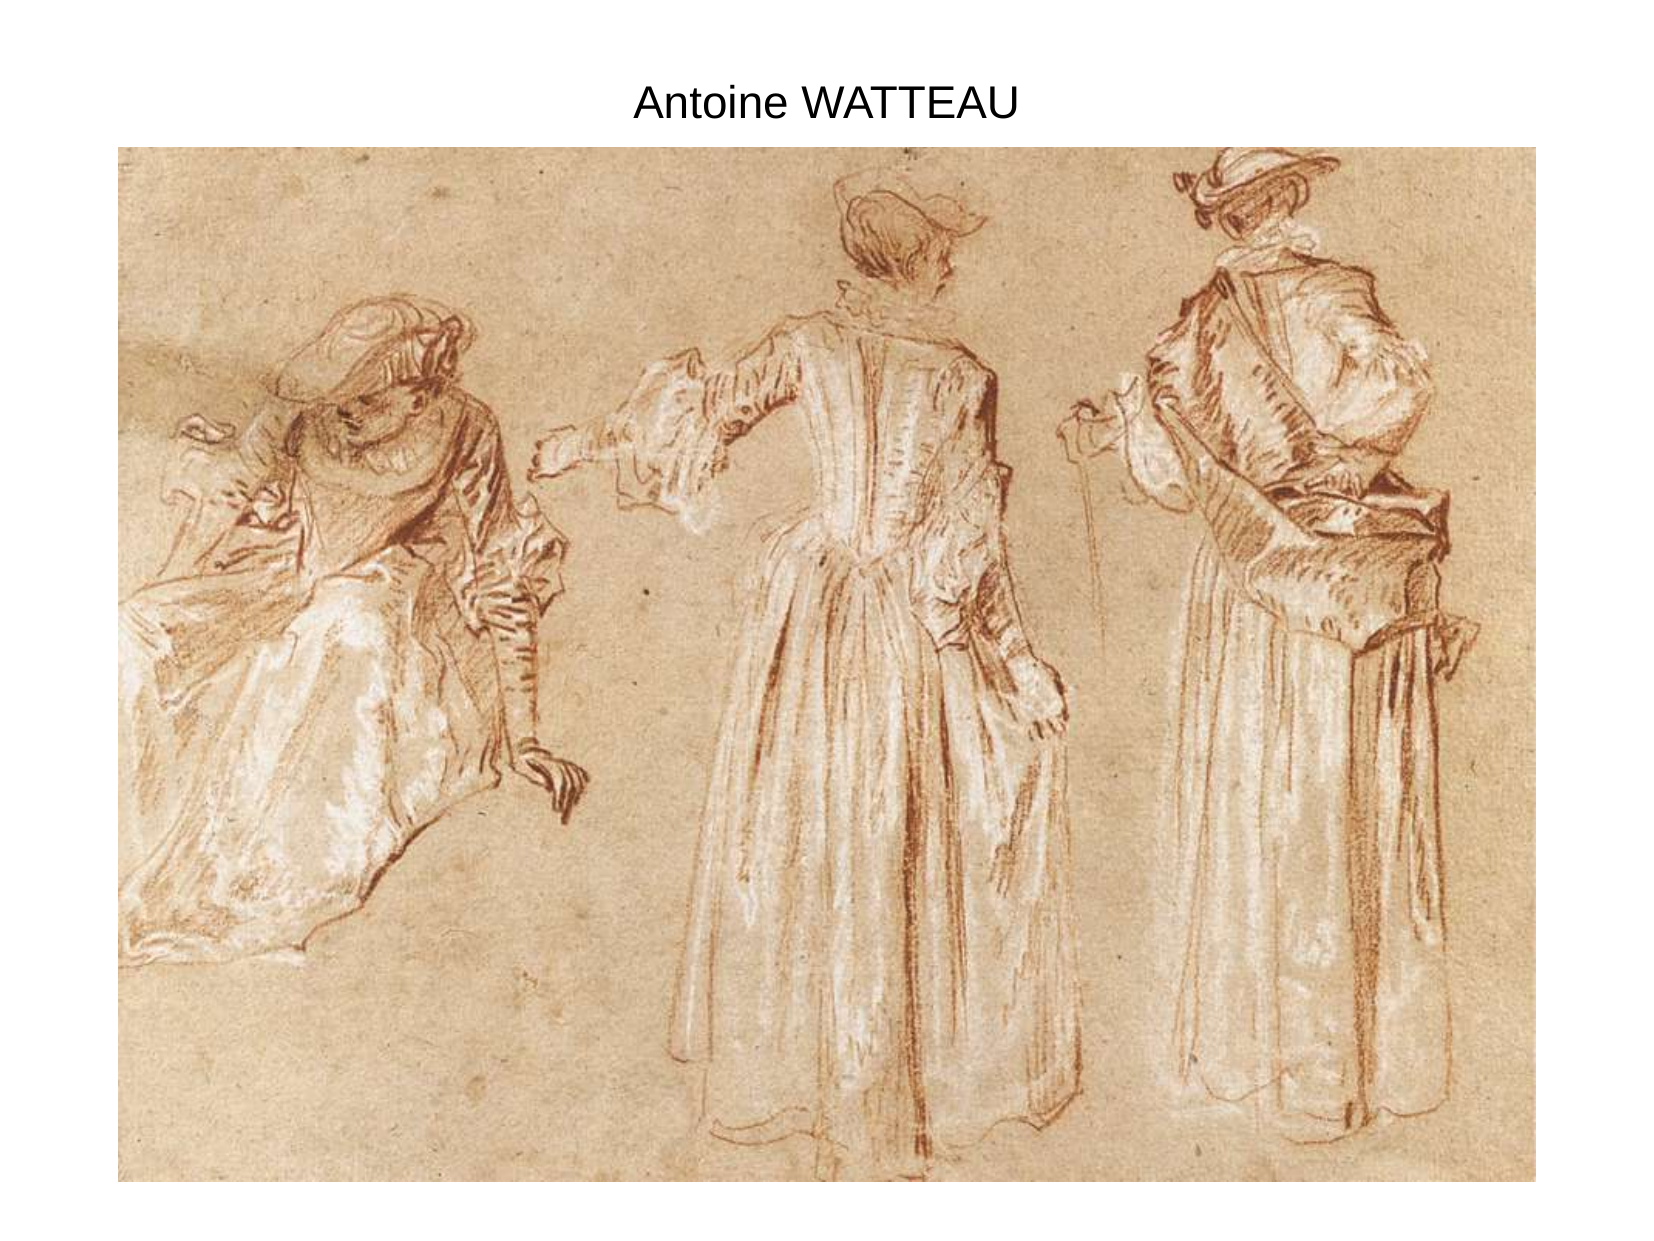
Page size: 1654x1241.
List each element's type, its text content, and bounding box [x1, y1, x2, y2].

title Antoine WATTEAU [82, 56, 1571, 148]
picture [118, 147, 1536, 1182]
